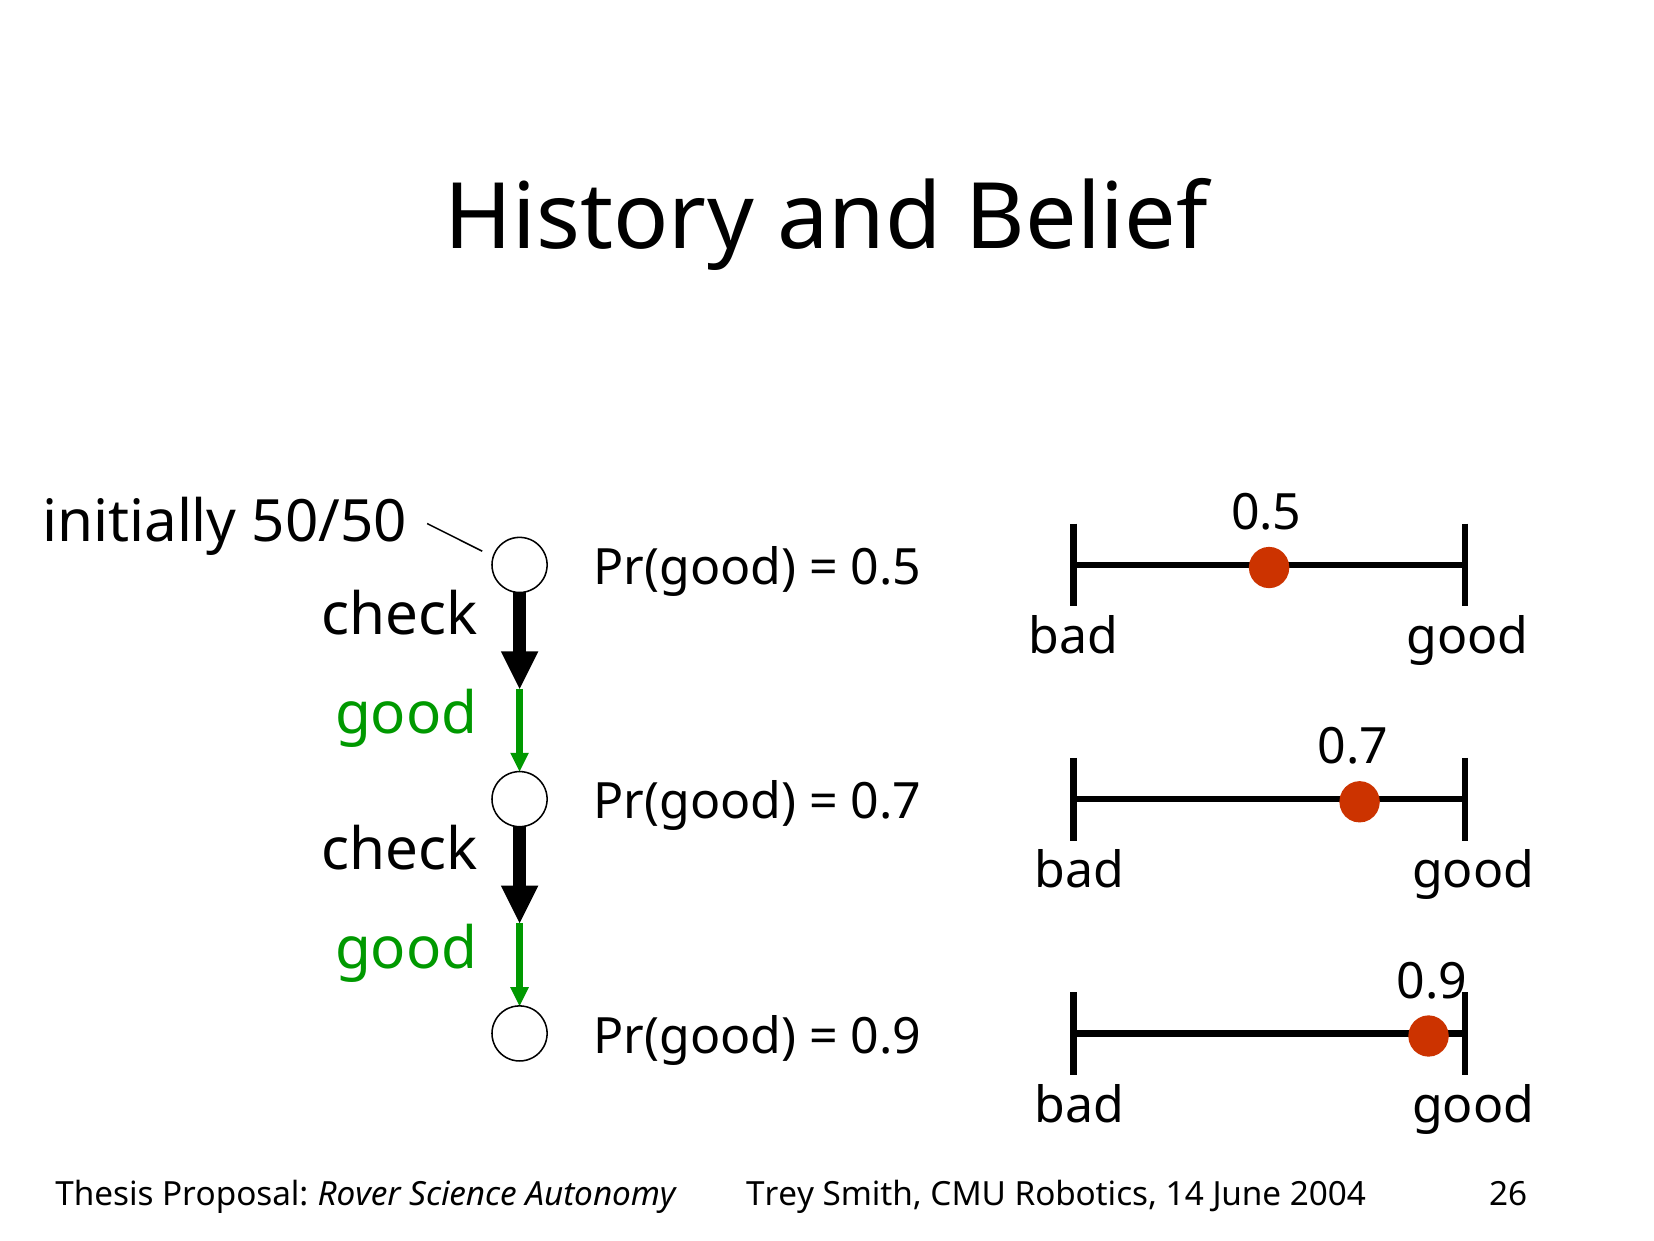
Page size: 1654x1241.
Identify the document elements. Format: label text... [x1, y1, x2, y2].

text_box good [299, 664, 492, 759]
text_box bad [1019, 1060, 1146, 1146]
text_box good [299, 898, 492, 993]
text_box check [261, 564, 492, 660]
text_box initially 50/50 [27, 471, 433, 566]
text_box Pr(good) = 0.9 [578, 992, 970, 1077]
text_box good [1397, 826, 1554, 911]
text_box Pr(good) = 0.5 [578, 523, 970, 608]
text_box check [261, 799, 492, 894]
title History and Belief [124, 110, 1530, 317]
text_box good [1397, 1060, 1554, 1146]
text_box 0.7 [1302, 702, 1444, 787]
text_box [492, 537, 548, 593]
text_box bad [1013, 592, 1140, 677]
text_box [491, 771, 548, 827]
text_box 0.9 [1381, 936, 1492, 1022]
text_box 0.5 [1216, 468, 1327, 553]
text_box good [1391, 592, 1549, 677]
text_box Pr(good) = 0.7 [578, 757, 1001, 843]
text_box [1248, 553, 1290, 589]
text_box bad [1019, 826, 1146, 911]
text_box [491, 1005, 548, 1061]
text_box [1408, 1022, 1449, 1057]
text_box [1339, 787, 1380, 823]
